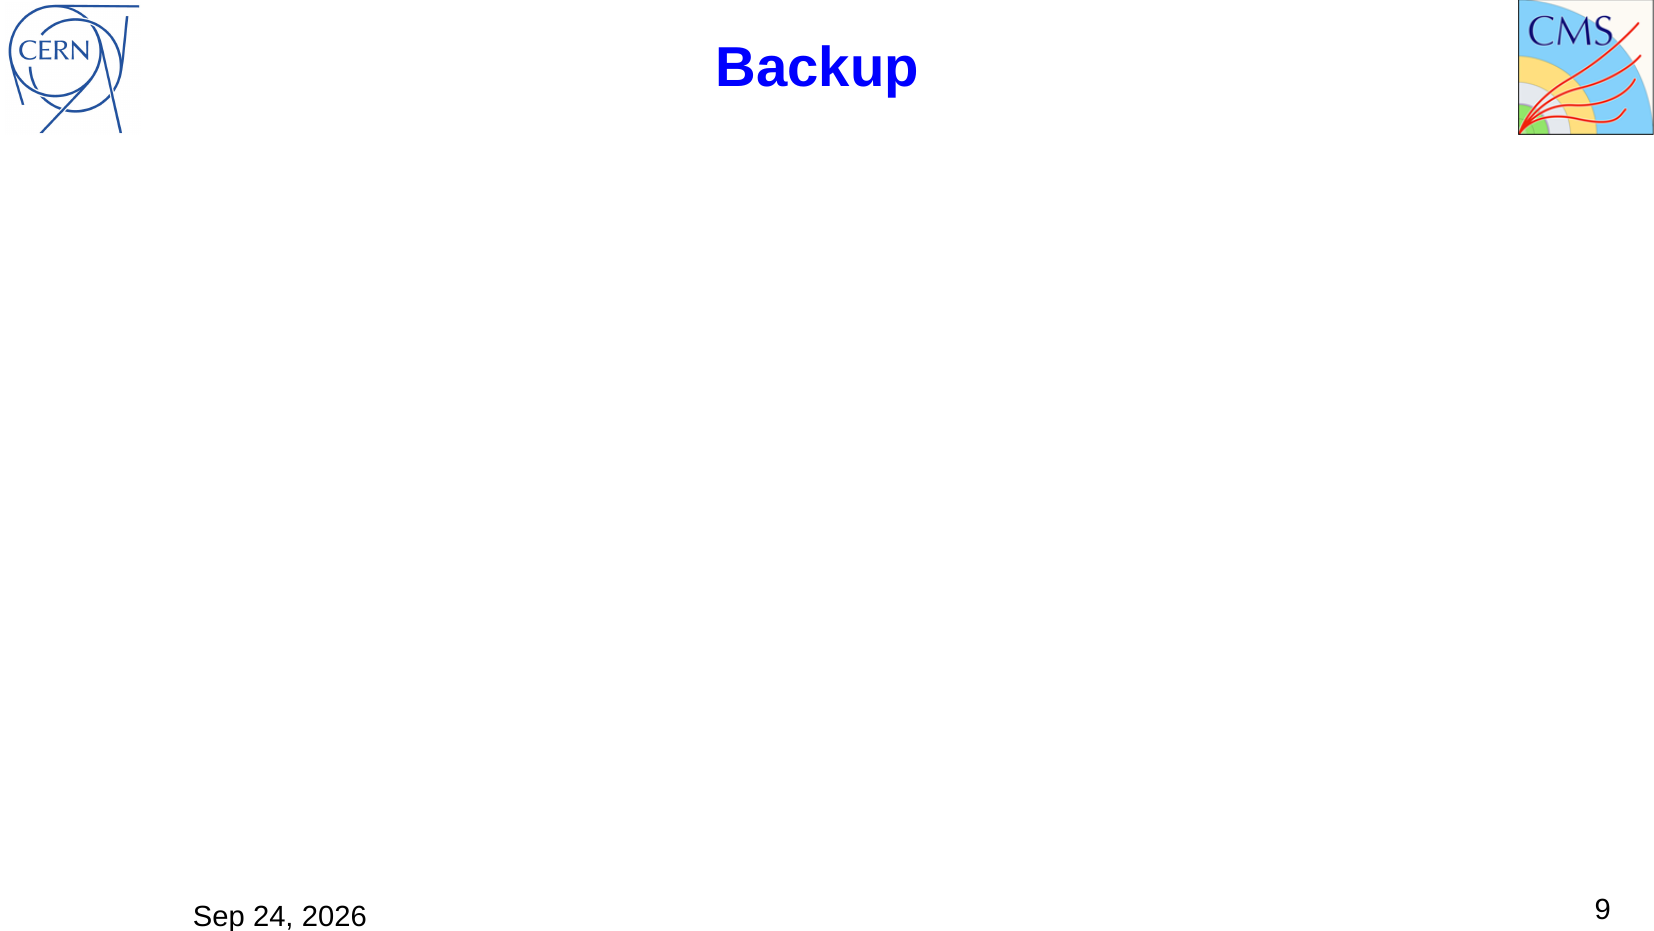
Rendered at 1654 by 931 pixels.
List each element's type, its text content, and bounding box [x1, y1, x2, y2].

picture [5, 2, 141, 135]
title Backup [173, 4, 1461, 129]
picture [1518, 0, 1654, 135]
